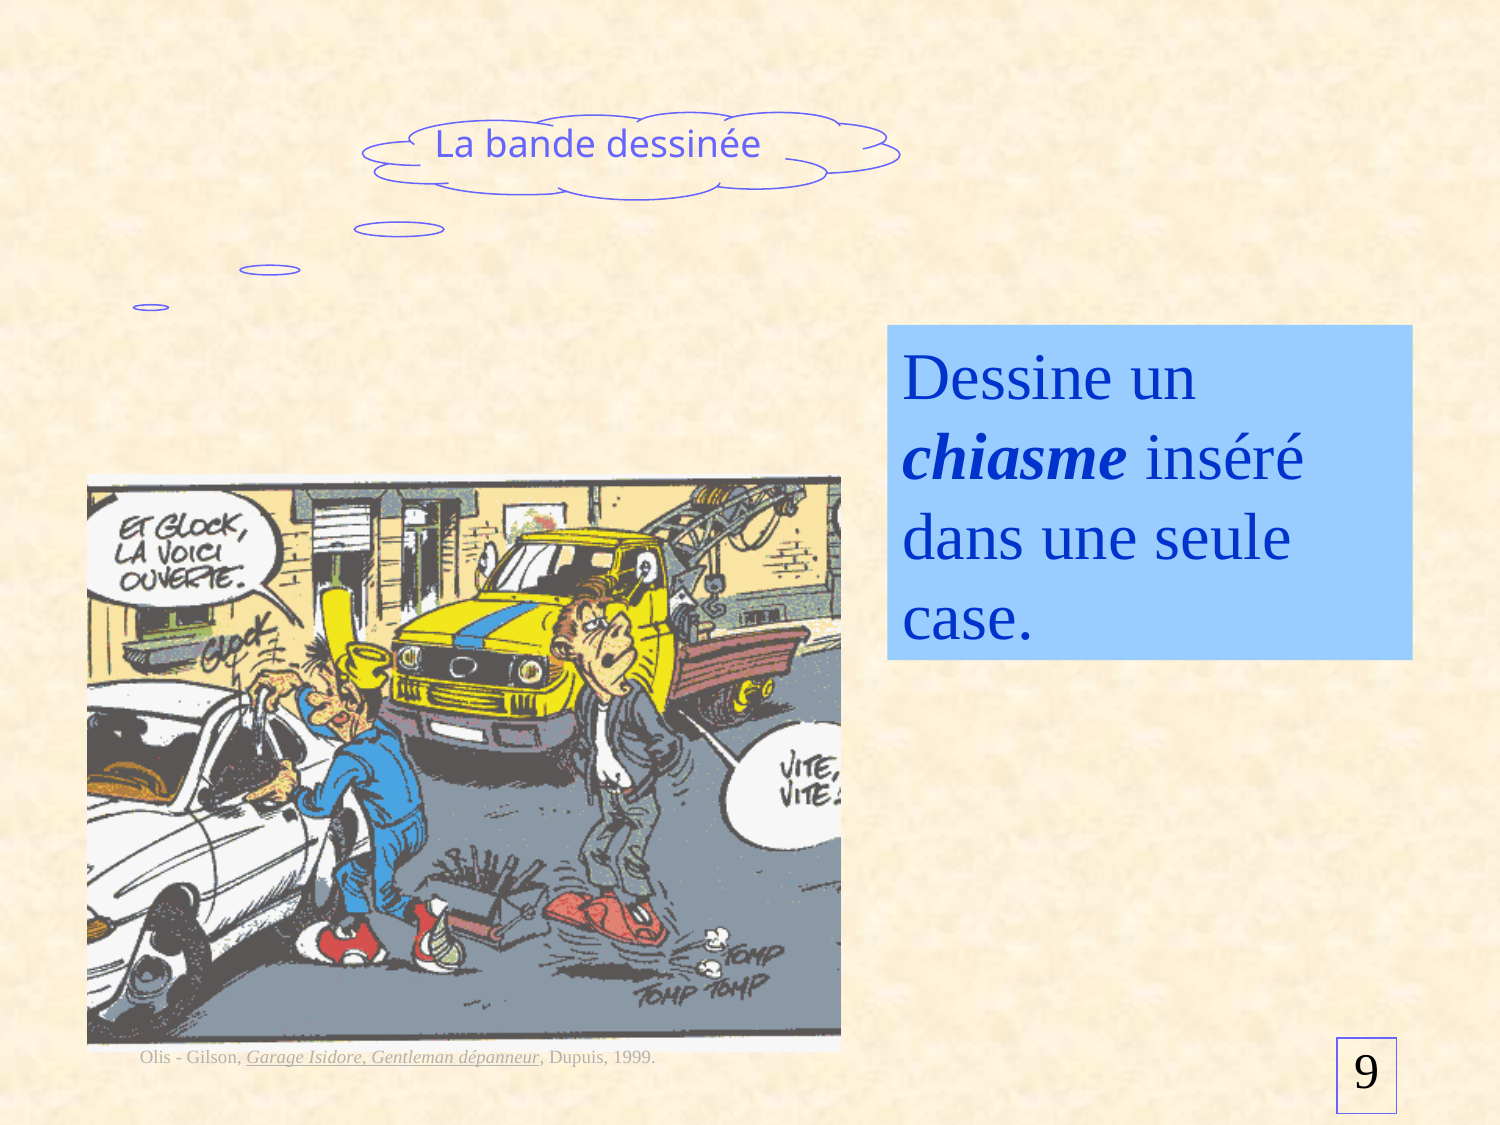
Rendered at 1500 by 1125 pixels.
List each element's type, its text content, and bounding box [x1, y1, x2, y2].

text_box Olis - Gilson, Garage Isidore, Gentleman dépanneur, Dupuis, 1999. [125, 1037, 776, 1076]
text_box Dessine un chiasme inséré dans une seule case. [887, 324, 1413, 661]
picture [0, 0, 1500, 1125]
